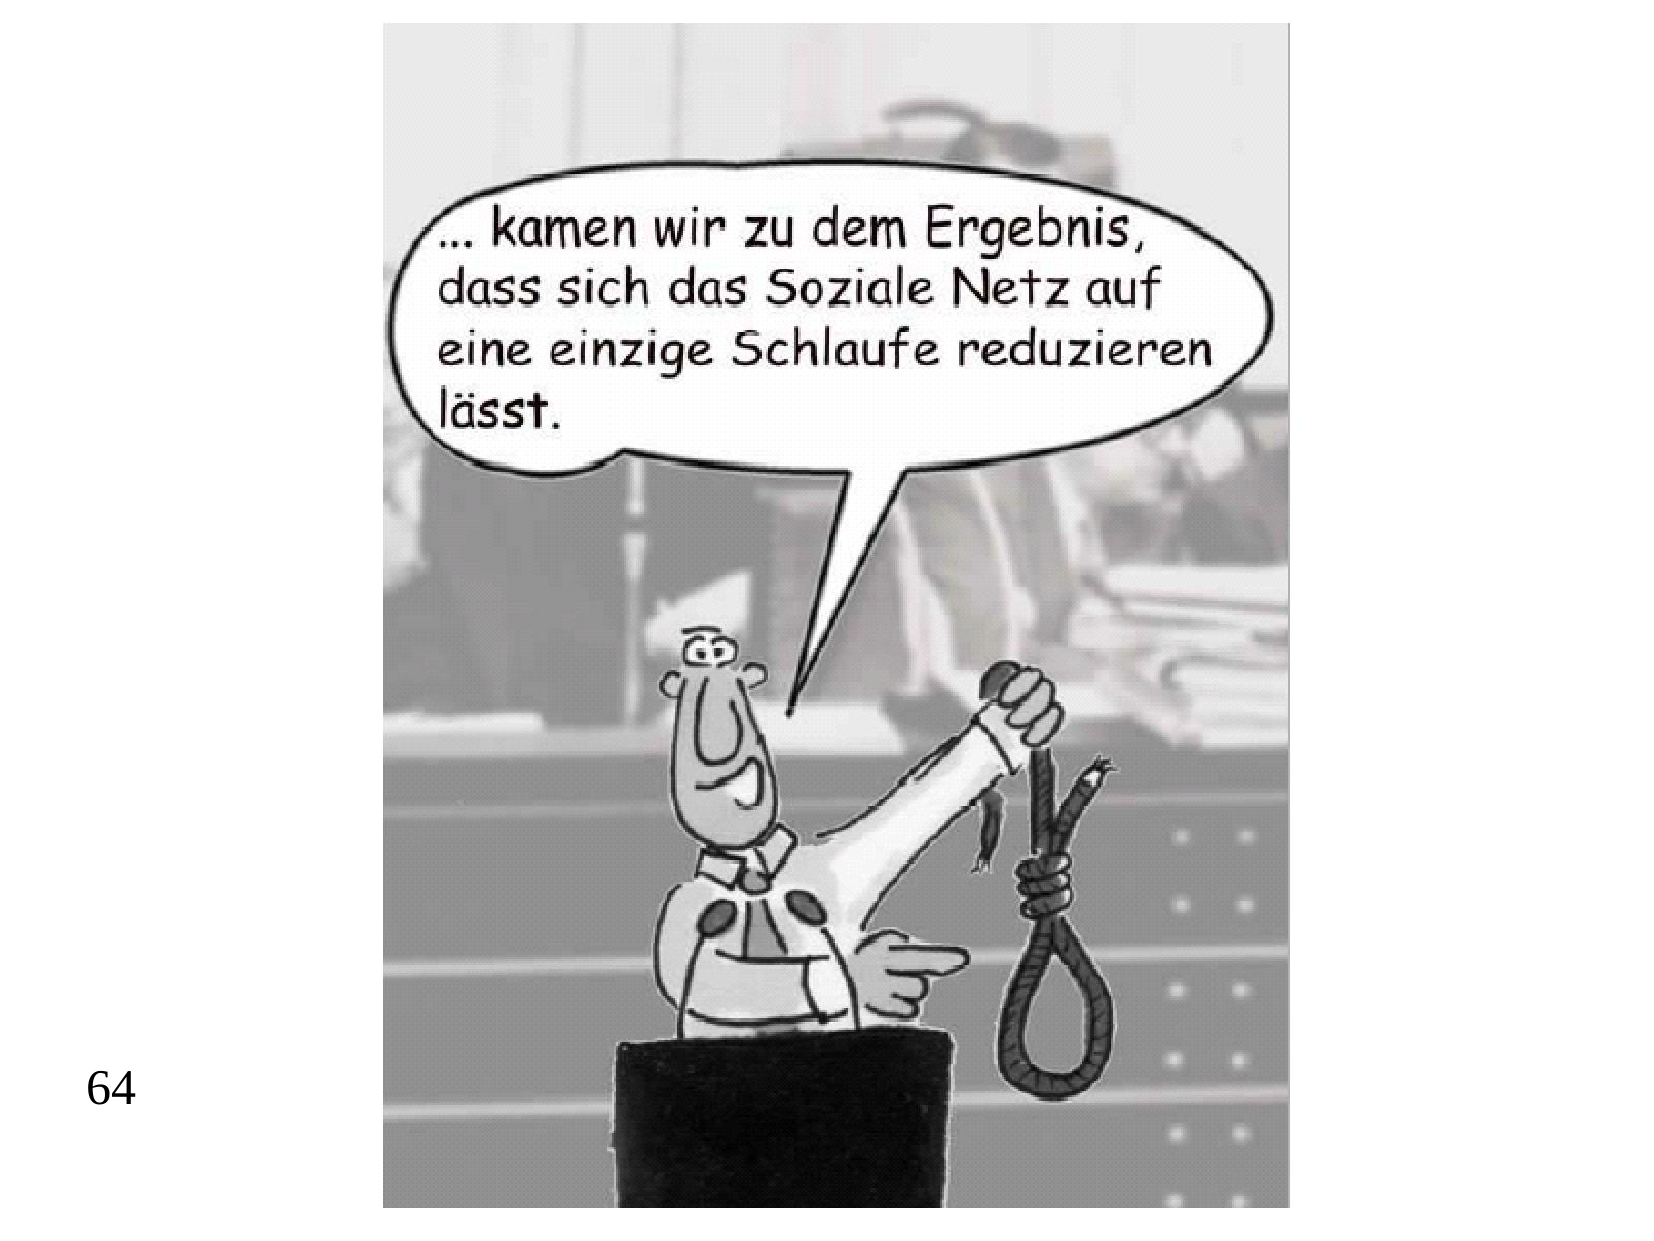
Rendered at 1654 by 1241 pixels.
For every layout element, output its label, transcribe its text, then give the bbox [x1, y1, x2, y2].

text_box <Nummer> [86, 1060, 321, 1122]
picture [349, 5, 1325, 1241]
